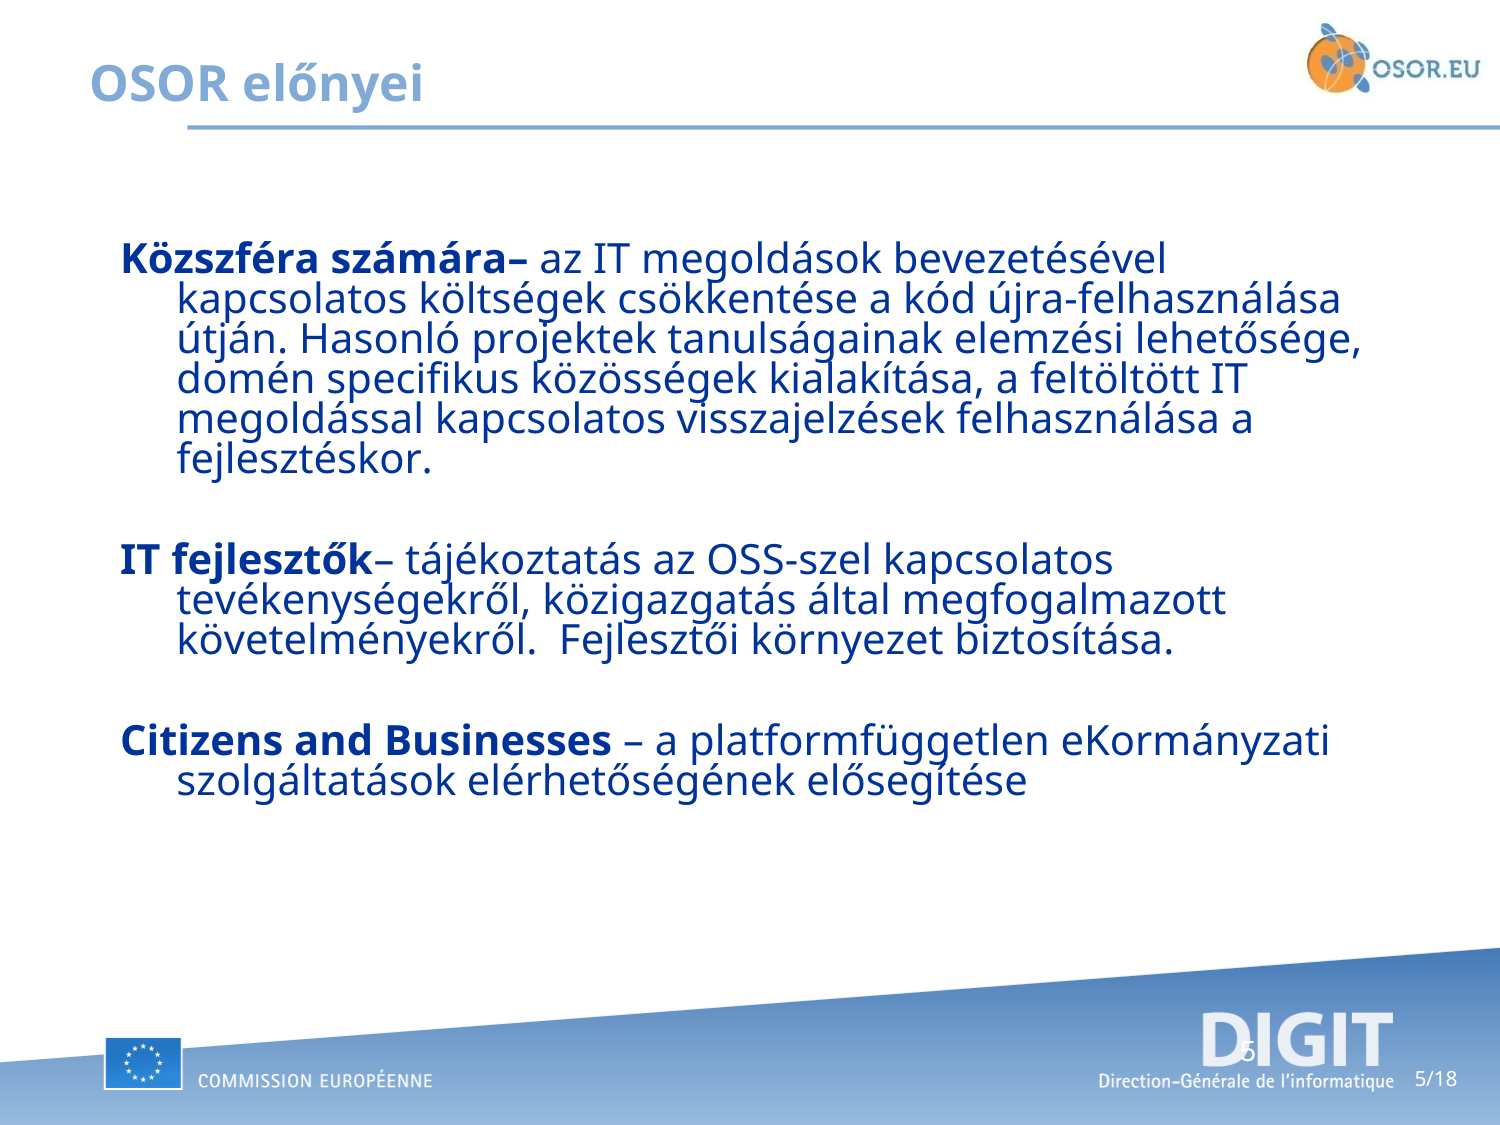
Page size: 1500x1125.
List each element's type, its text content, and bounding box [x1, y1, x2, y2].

text_box Közszféra számára– az IT megoldások bevezetésével kapcsolatos költségek csökkentése a kód újra-felhasználása útján. Hasonló projektek tanulságainak elemzési lehetősége, domén specifikus közösségek kialakítása, a feltöltött IT megoldással kapcsolatos visszajelzések felhasználása a fejlesztéskor. IT fejlesztők– tájékoztatás az OSS-szel kapcsolatos tevékenységekről, közigazgatás által megfogalmazott követelményekről. Fejlesztői környezet biztosítása. Citizens and Businesses – a platformfüggetlen eKormányzati szolgáltatások elérhetőségének elősegítése [105, 234, 1407, 707]
list [302, 744, 310, 751]
text_box <number> [1224, 1025, 1388, 1101]
picture [0, 0, 1500, 1125]
list [301, 736, 310, 742]
title OSOR előnyei [75, 45, 1426, 233]
list [301, 255, 1427, 931]
